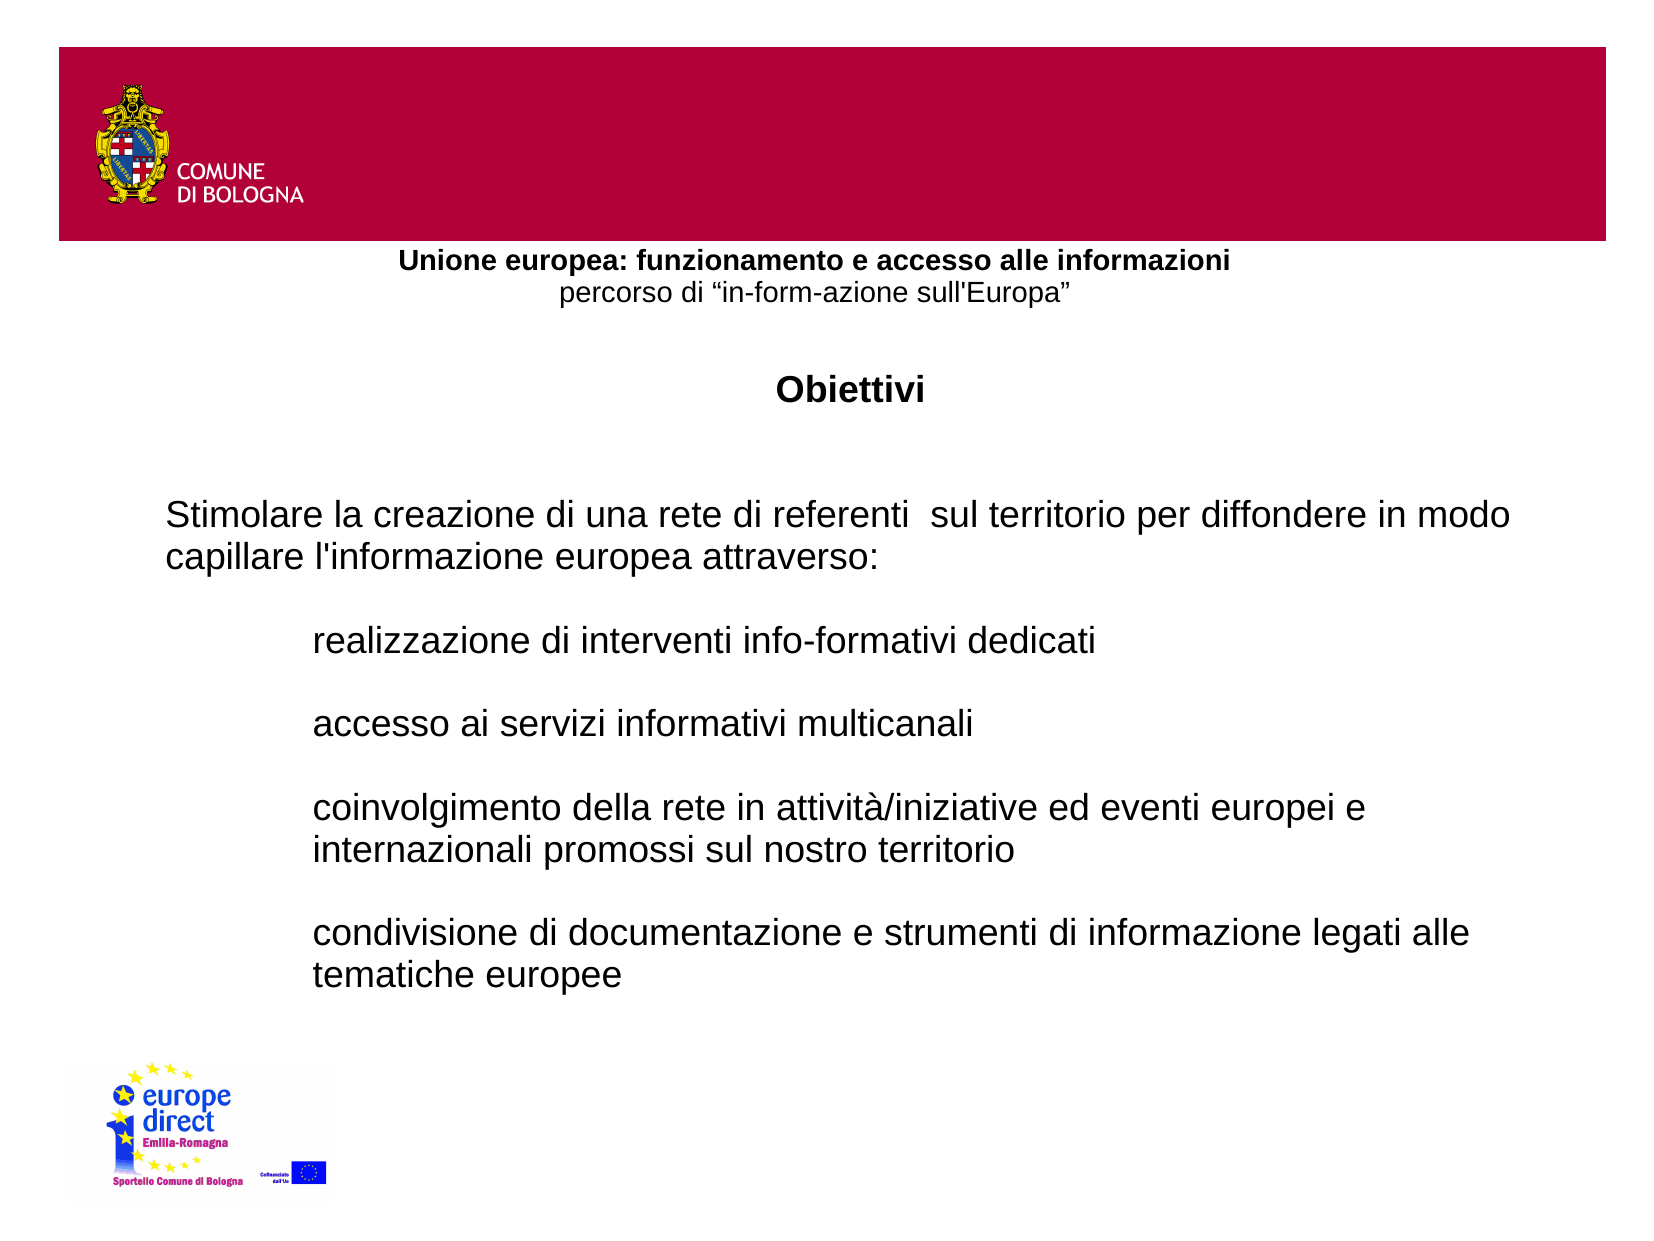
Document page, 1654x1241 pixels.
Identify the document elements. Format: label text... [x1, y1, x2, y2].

picture [59, 47, 1606, 241]
picture [69, 1062, 331, 1205]
title Obiettivi Stimolare la creazione di una rete di referenti sul territorio per diffondere in modo capillare l'informazione europea attraverso: realizzazione di interventi info-formativi dedicati accesso ai servizi informativi multicanali coinvolgimento della rete in attività/iniziative ed eventi europei e internazionali promossi sul nostro territorio condivisione di documentazione e strumenti di informazione legati alle tematiche europee [165, 368, 1560, 1062]
title Unione europea: funzionamento e accesso alle informazioni percorso di “in-form-azione sull'Europa” [71, 217, 1560, 367]
